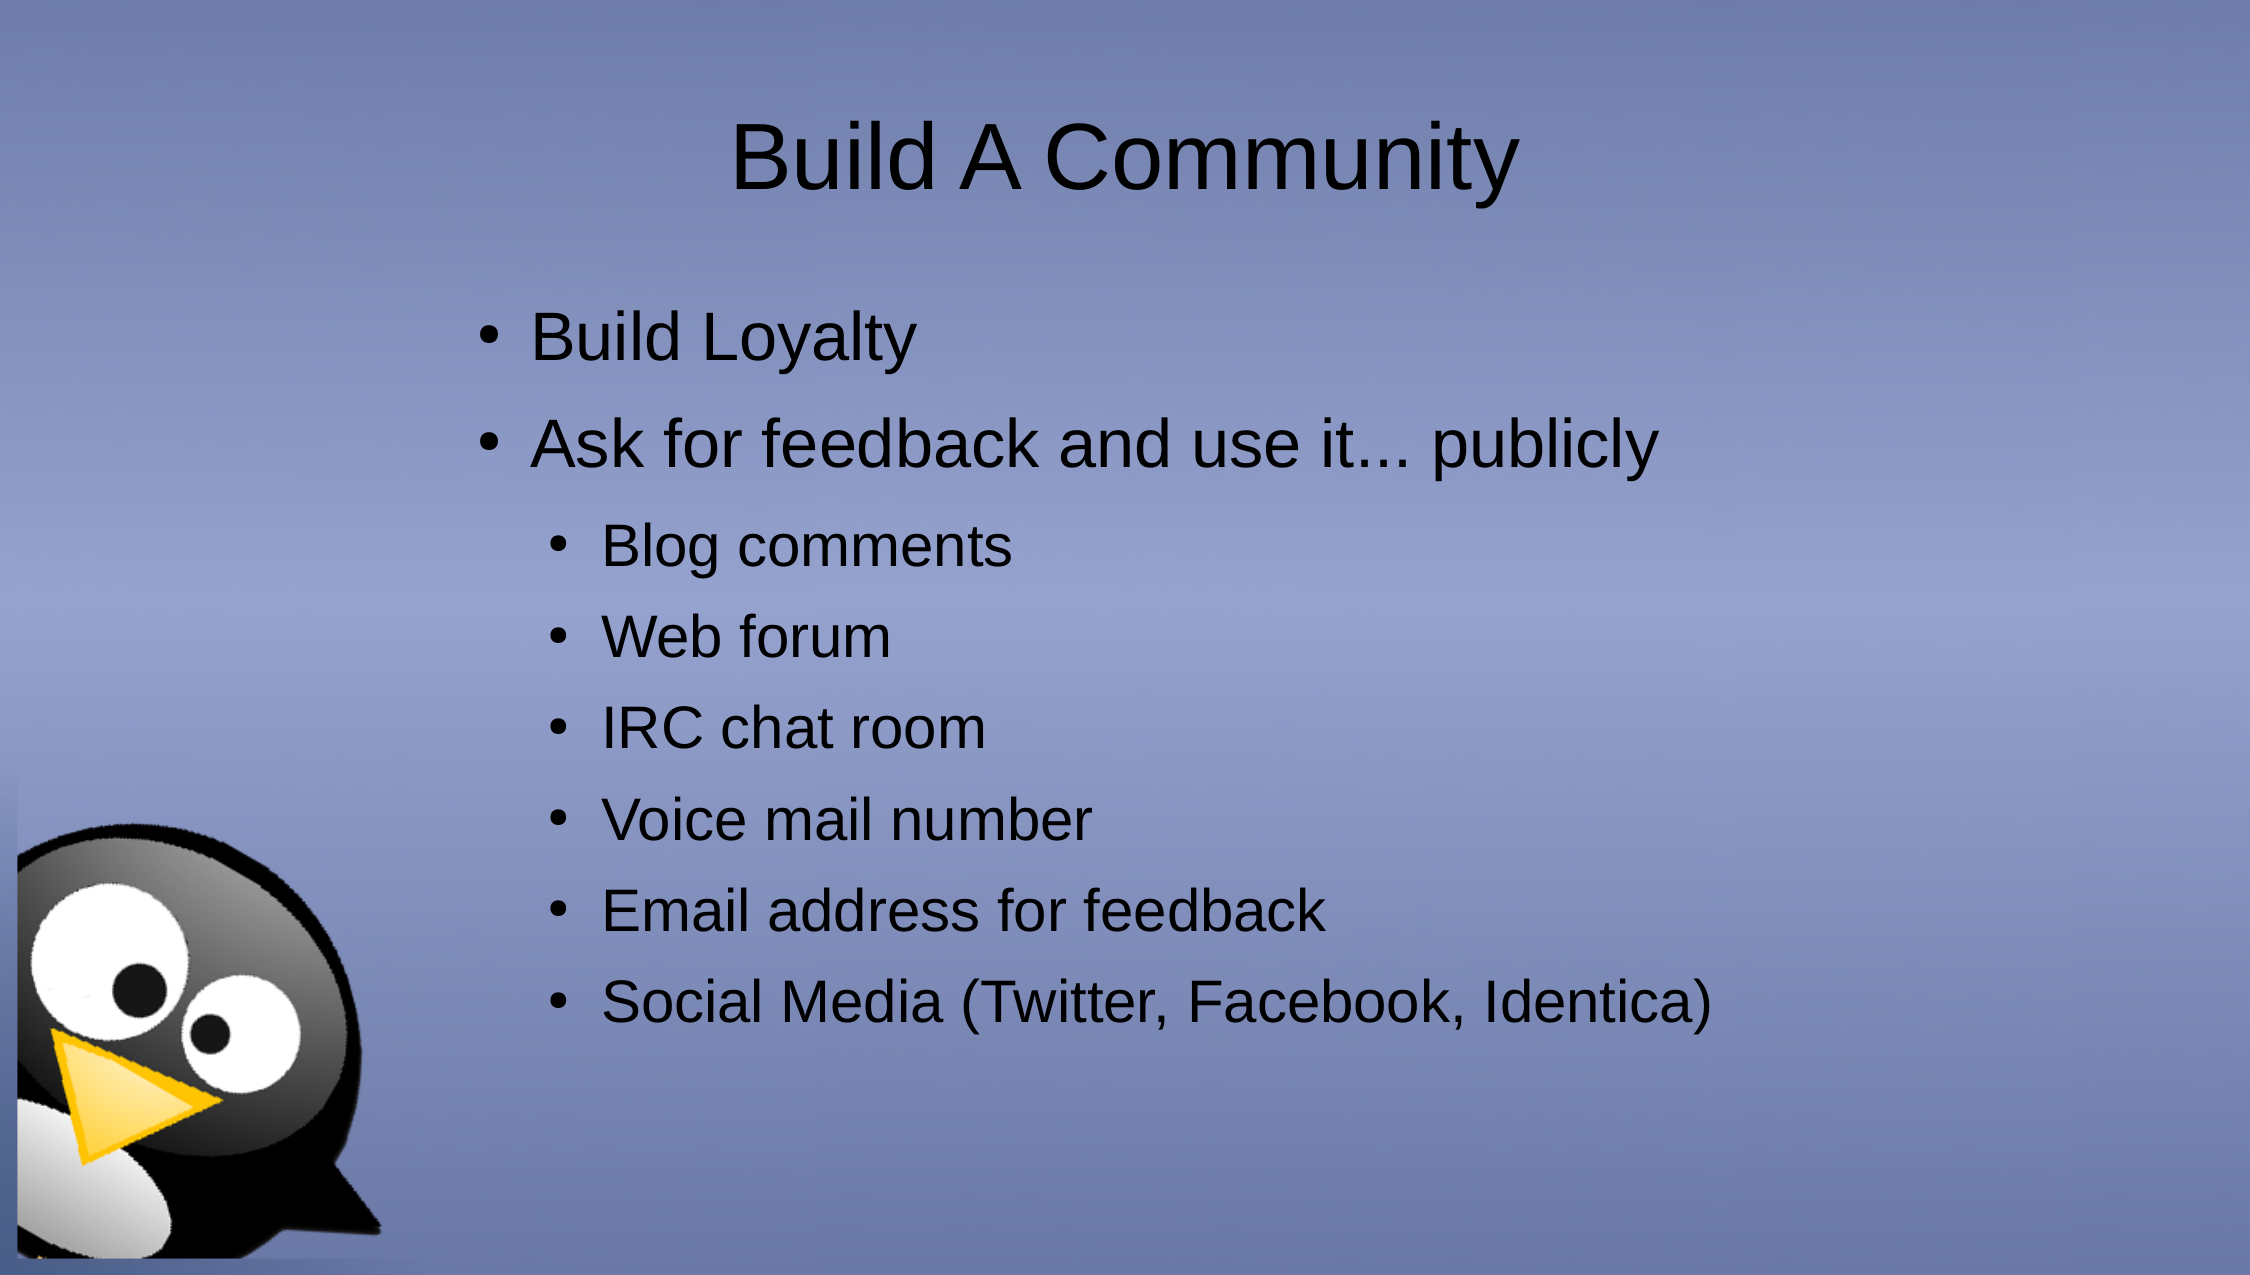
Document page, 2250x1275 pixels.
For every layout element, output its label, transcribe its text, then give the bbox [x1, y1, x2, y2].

title Build A Community [112, 50, 2138, 264]
list Build Loyalty Ask for feedback and use it... publicly Blog comments Web forum IRC chat room Voice mail number Email address for feedback Social Media (Twitter, Facebook, Identica) [459, 298, 2138, 1140]
picture [0, 0, 2250, 1275]
